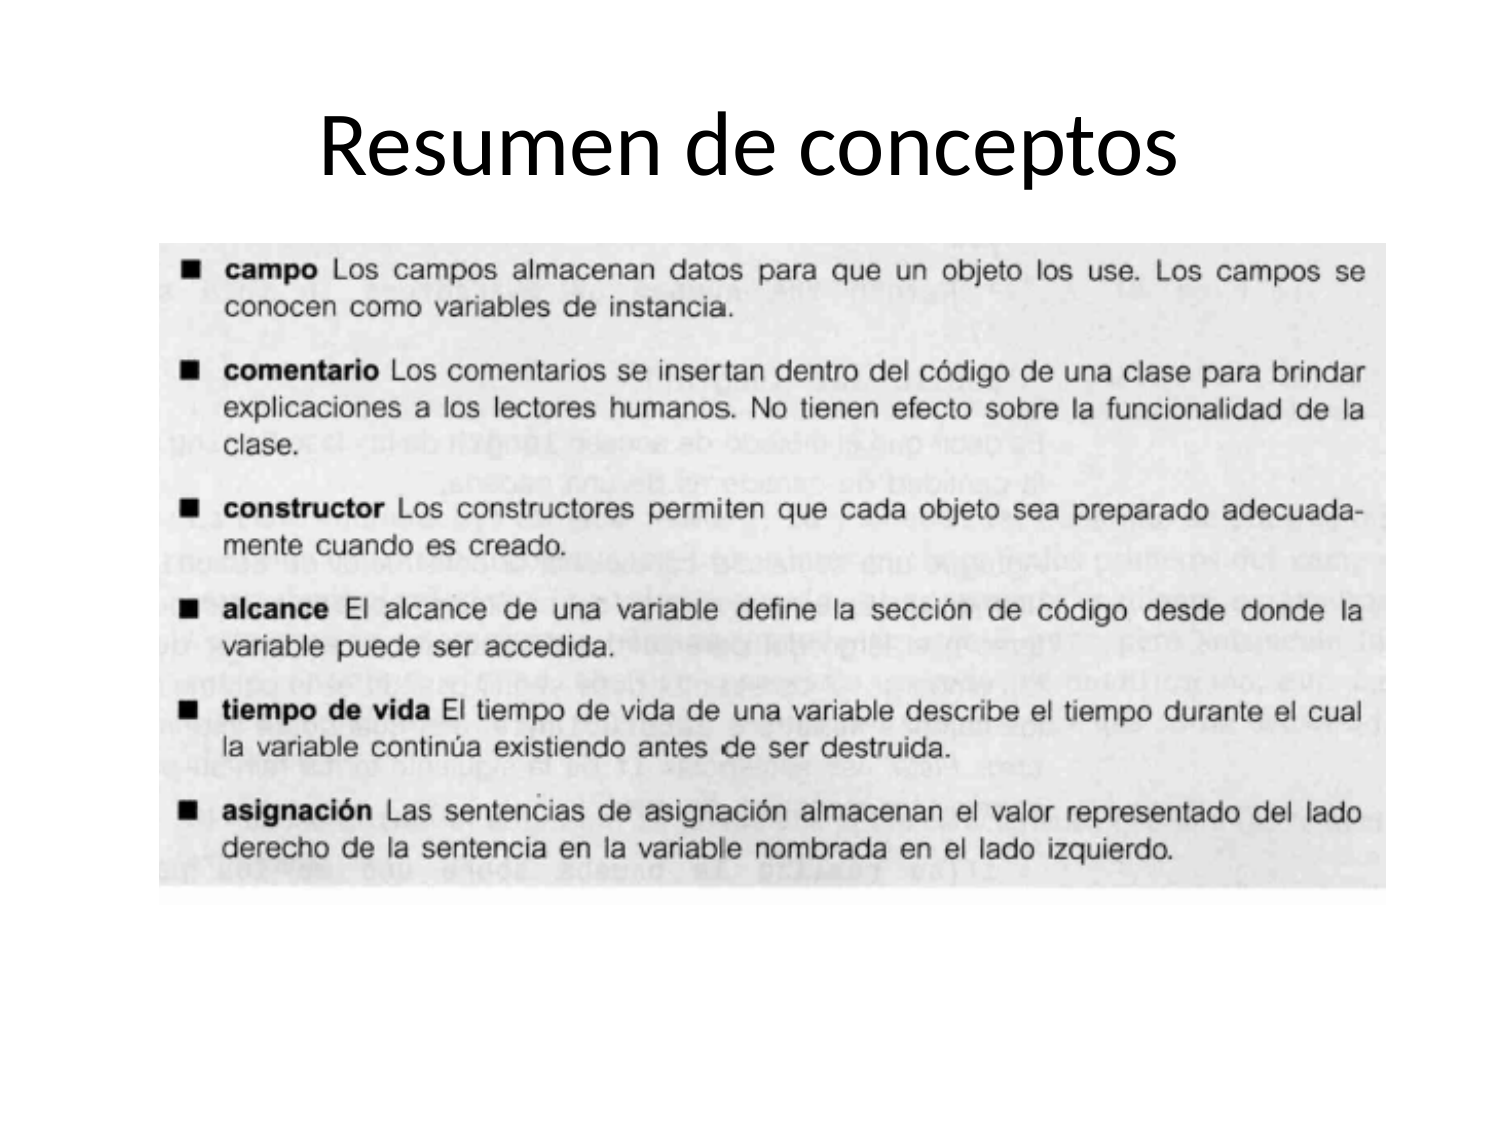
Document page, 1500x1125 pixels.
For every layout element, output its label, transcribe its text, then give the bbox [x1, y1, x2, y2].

picture [159, 243, 1386, 906]
title Resumen de conceptos [75, 45, 1426, 233]
